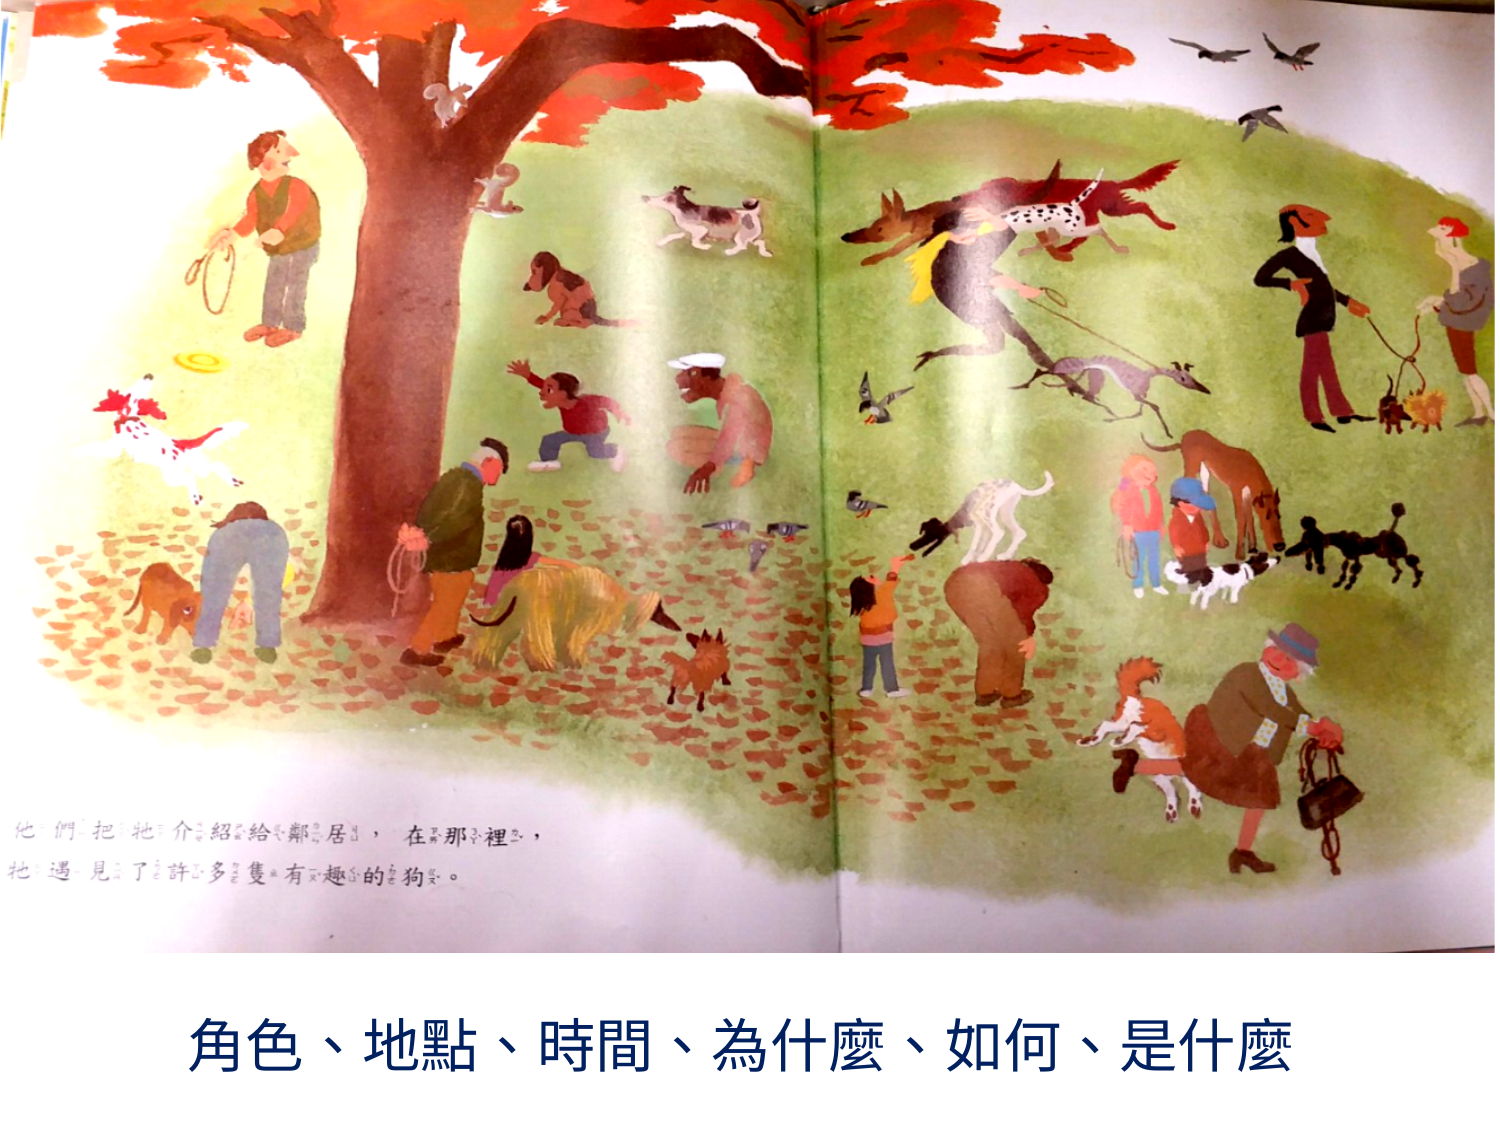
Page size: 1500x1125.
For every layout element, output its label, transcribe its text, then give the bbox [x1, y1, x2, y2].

picture [0, 0, 1495, 953]
text_box 角色、地點、時間、為什麼、如何、是什麼 [5, 953, 1477, 1125]
